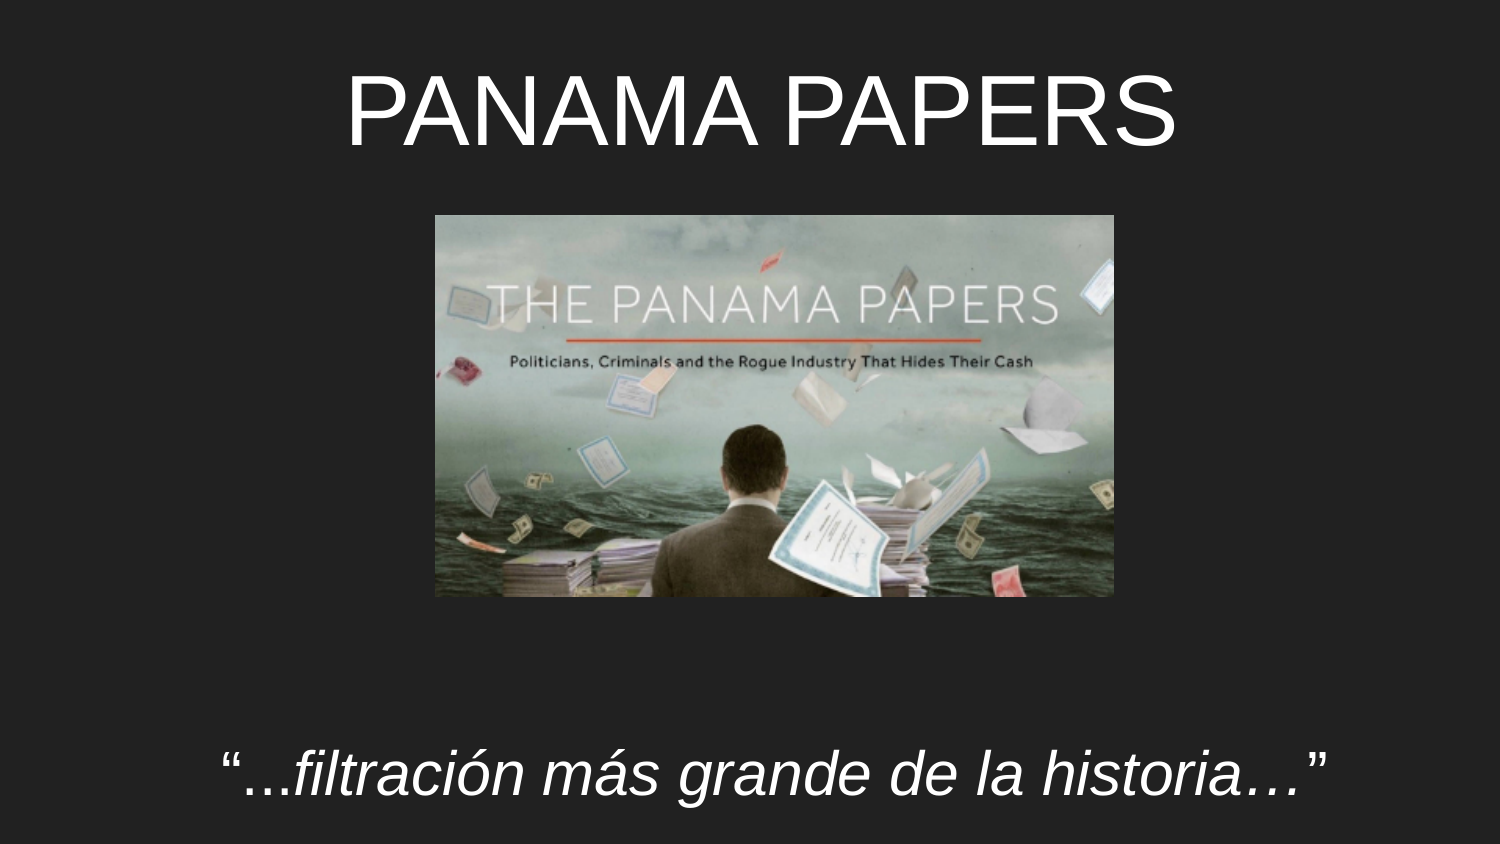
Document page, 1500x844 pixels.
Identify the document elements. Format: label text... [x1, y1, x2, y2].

title PANAMA PAPERS [63, 13, 1462, 181]
picture [435, 215, 1114, 597]
title “...filtración más grande de la historia…” [75, 656, 1474, 823]
